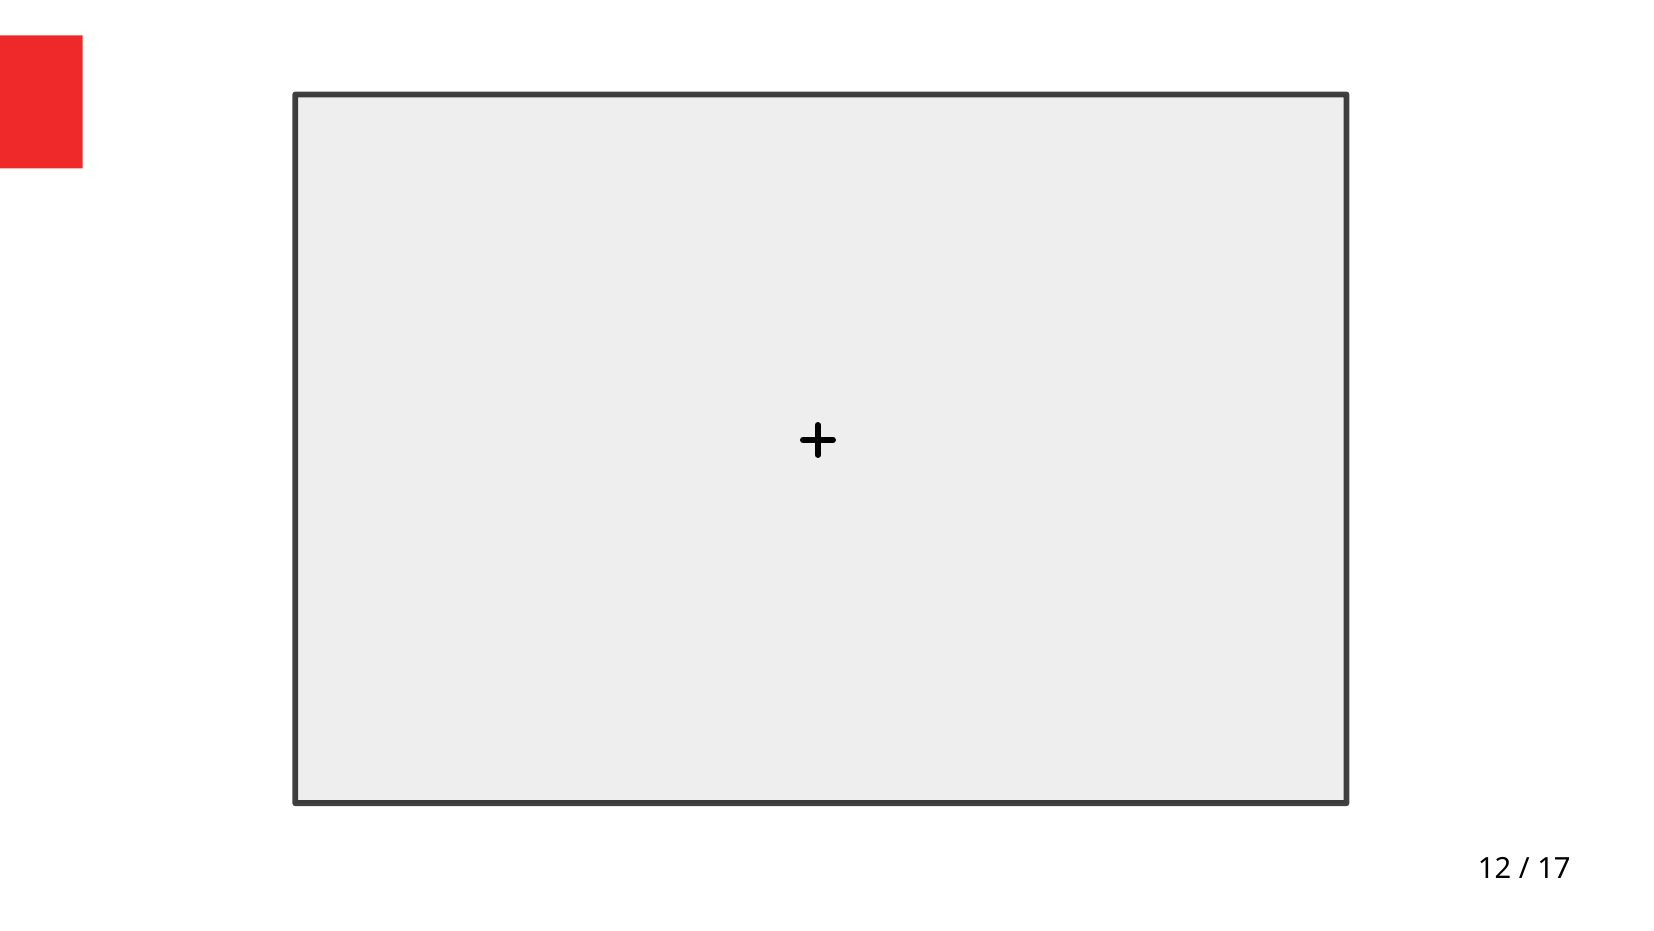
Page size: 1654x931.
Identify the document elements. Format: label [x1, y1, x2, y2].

text_box [295, 94, 1347, 804]
